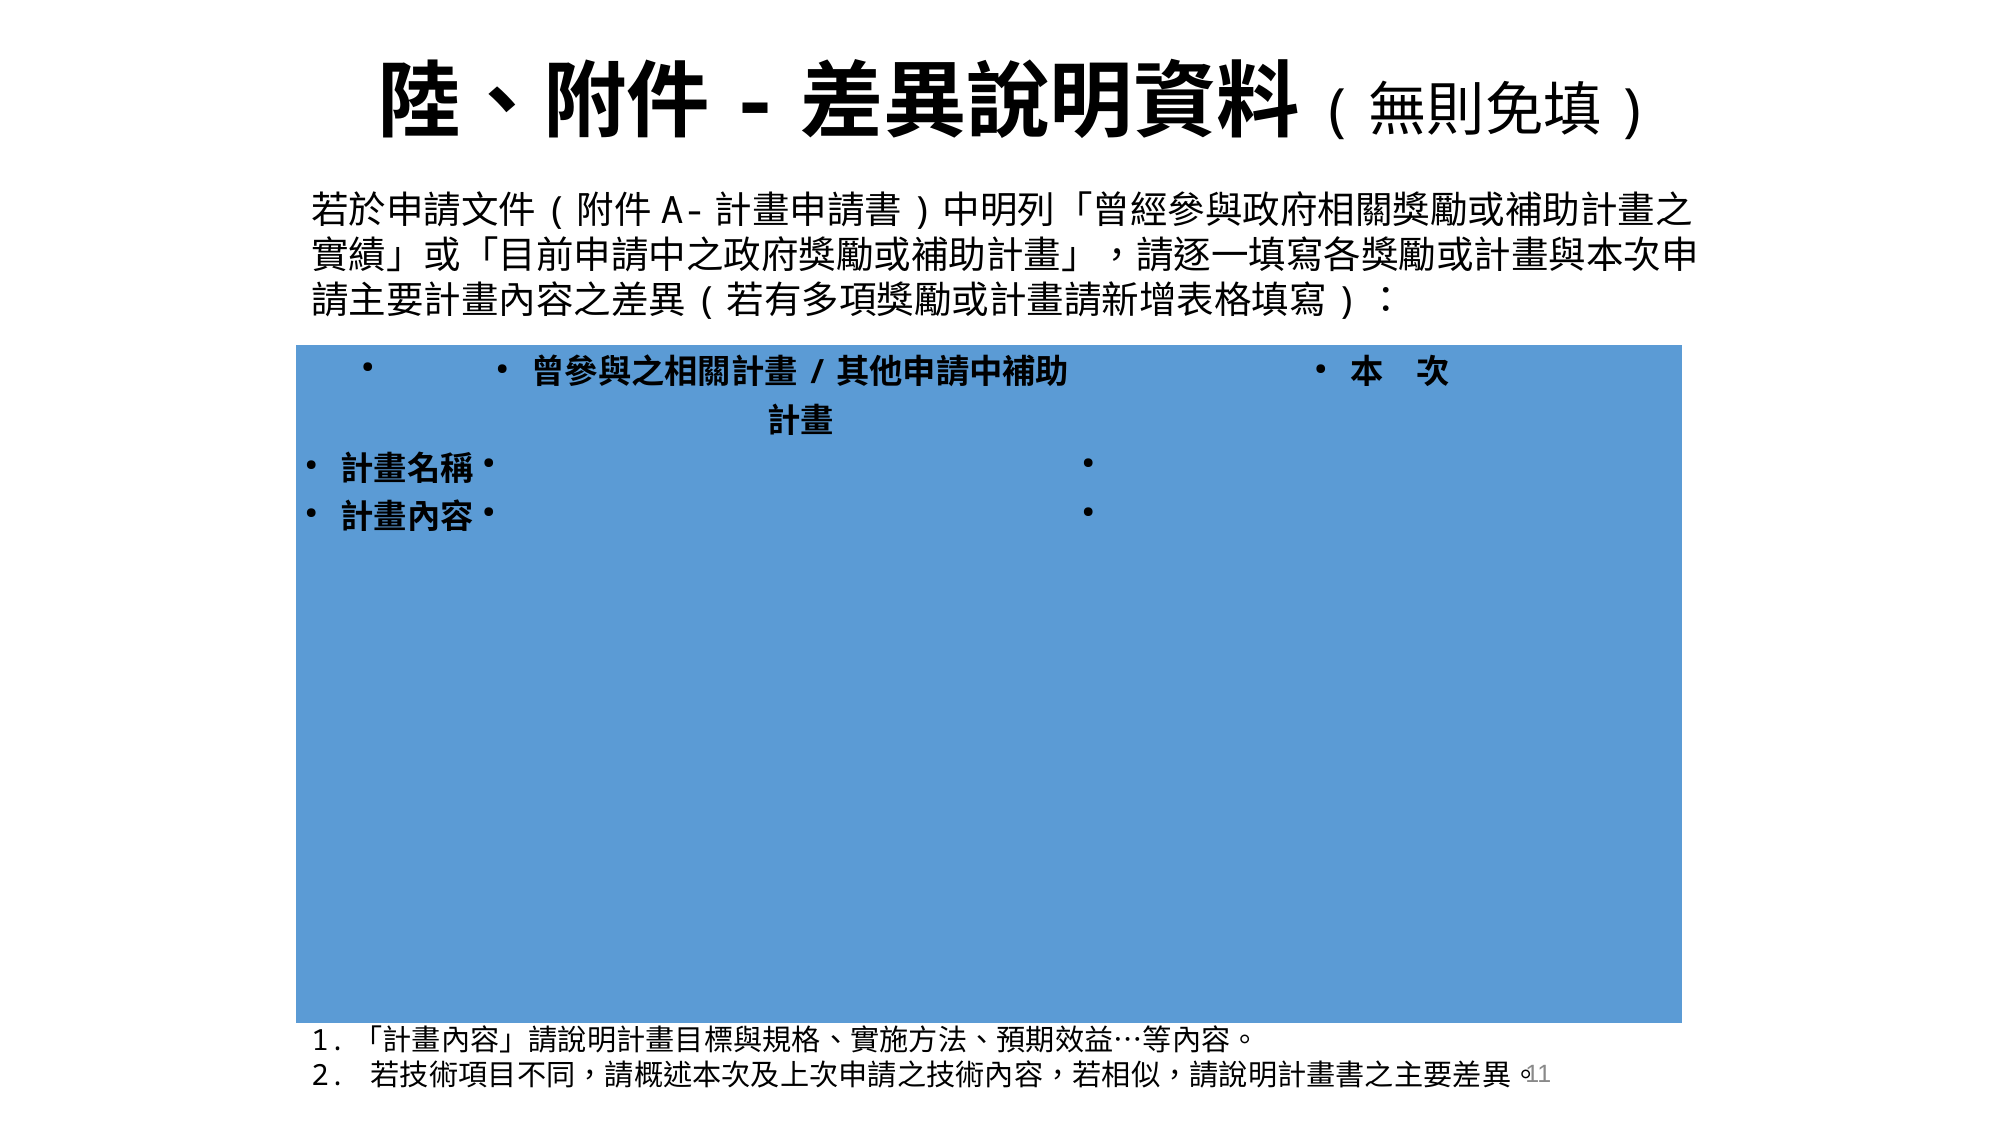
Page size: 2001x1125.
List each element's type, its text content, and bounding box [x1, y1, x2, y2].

table_cell [1083, 490, 1682, 1023]
table_header [296, 345, 483, 442]
text_box 若於申請文件(附件A-計畫申請書)中明列「曾經參與政府相關獎勵或補助計畫之實績」或「目前申請中之政府獎勵或補助計畫」，請逐一填寫各獎勵或計畫與本次申請主要計畫內容之差異(若有多項獎勵或計畫請新增表格填寫)： 註： 1.「計畫內容」請說明計畫目標與規格、實施方法、預期效益…等內容。 2. 若技術項目不同，請概述本次及上次申請之技術內容，若相似，請說明計畫書之主要差異。 [296, 178, 1732, 1084]
table_header 曾參與之相關計畫/其他申請中補助計畫 [483, 345, 1083, 442]
table_cell 計畫名稱 [296, 442, 483, 490]
table_cell [483, 442, 1083, 490]
table_header 本 次 [1083, 345, 1682, 442]
table_cell [1083, 442, 1682, 490]
text_box 11 [1510, 1042, 1977, 1103]
table_cell [483, 490, 1083, 1023]
text_box 陸、附件-差異說明資料(無則免填) [113, 35, 1914, 160]
table_cell 計畫內容 [296, 490, 483, 1023]
